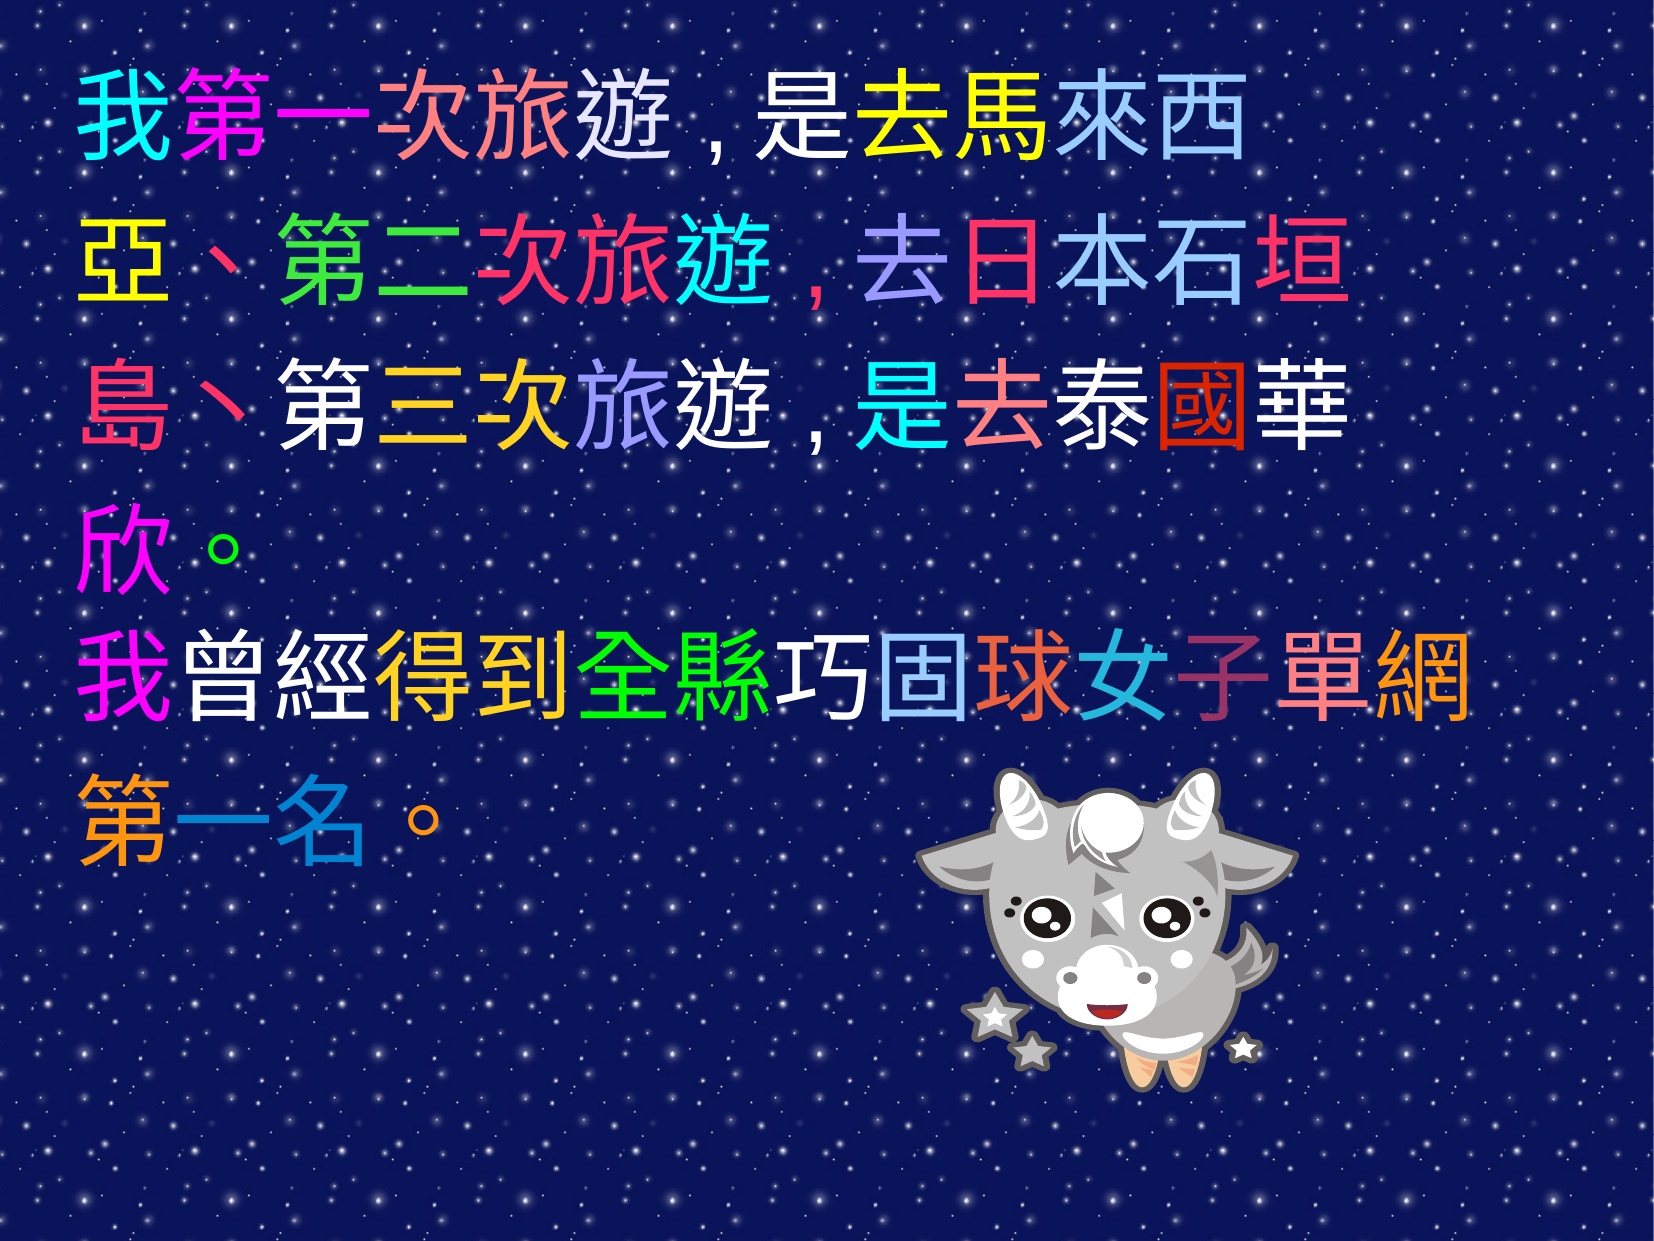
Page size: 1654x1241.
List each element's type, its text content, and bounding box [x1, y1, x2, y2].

text_box 我第一次旅遊,是去馬來西亞、第二次旅遊,去日本石垣島丶第三次旅遊,是去泰國華欣。 [59, 29, 1447, 590]
text_box 我曾經得到全縣巧固球女子單網第一名。 [59, 590, 1565, 846]
picture [0, 0, 1654, 1241]
